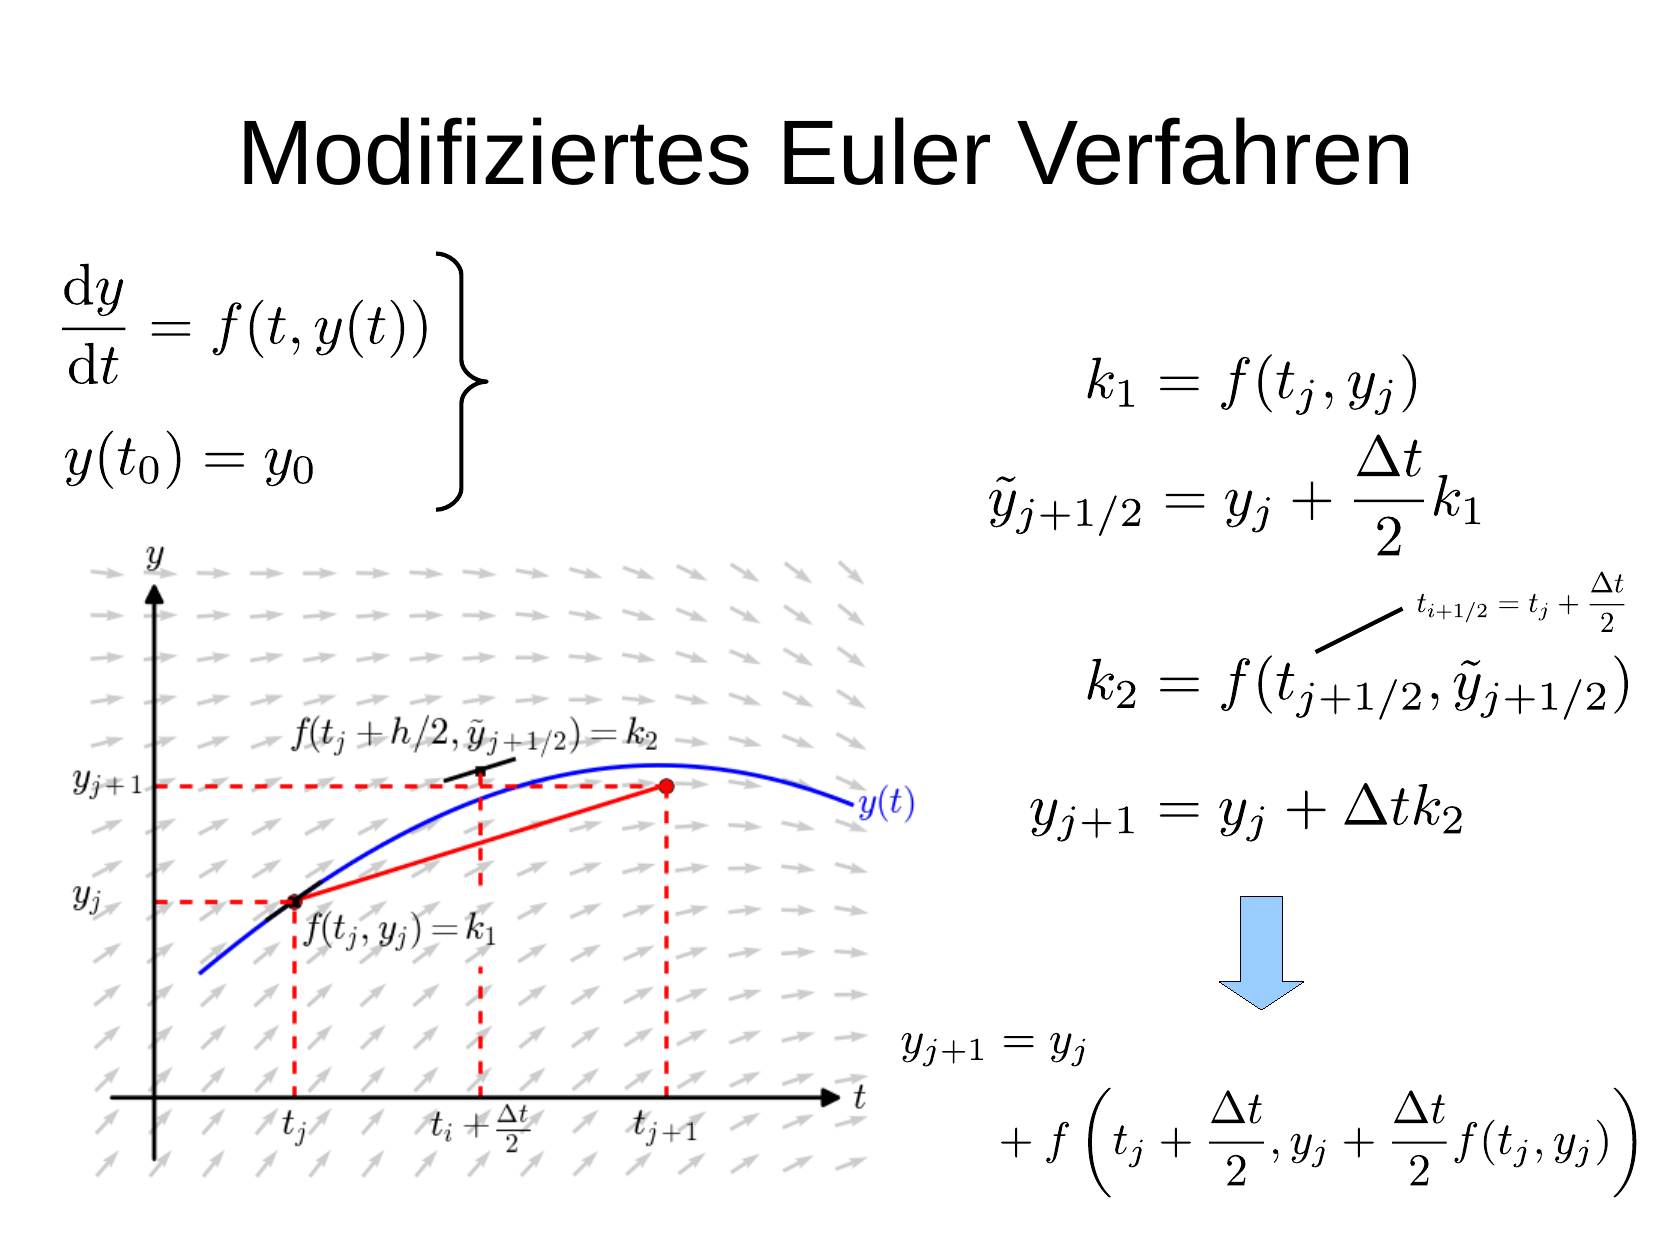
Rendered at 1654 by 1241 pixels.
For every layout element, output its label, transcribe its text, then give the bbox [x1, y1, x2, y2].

text_box [1084, 655, 1634, 720]
text_box [1219, 896, 1304, 1010]
text_box [1028, 782, 1465, 842]
text_box [900, 1032, 1646, 1198]
text_box [1416, 571, 1625, 632]
text_box [62, 263, 433, 385]
text_box [1084, 354, 1422, 415]
text_box [63, 430, 315, 489]
text_box [987, 434, 1484, 556]
title Modifiziertes Euler Verfahren [82, 49, 1571, 257]
picture [0, 493, 960, 1241]
